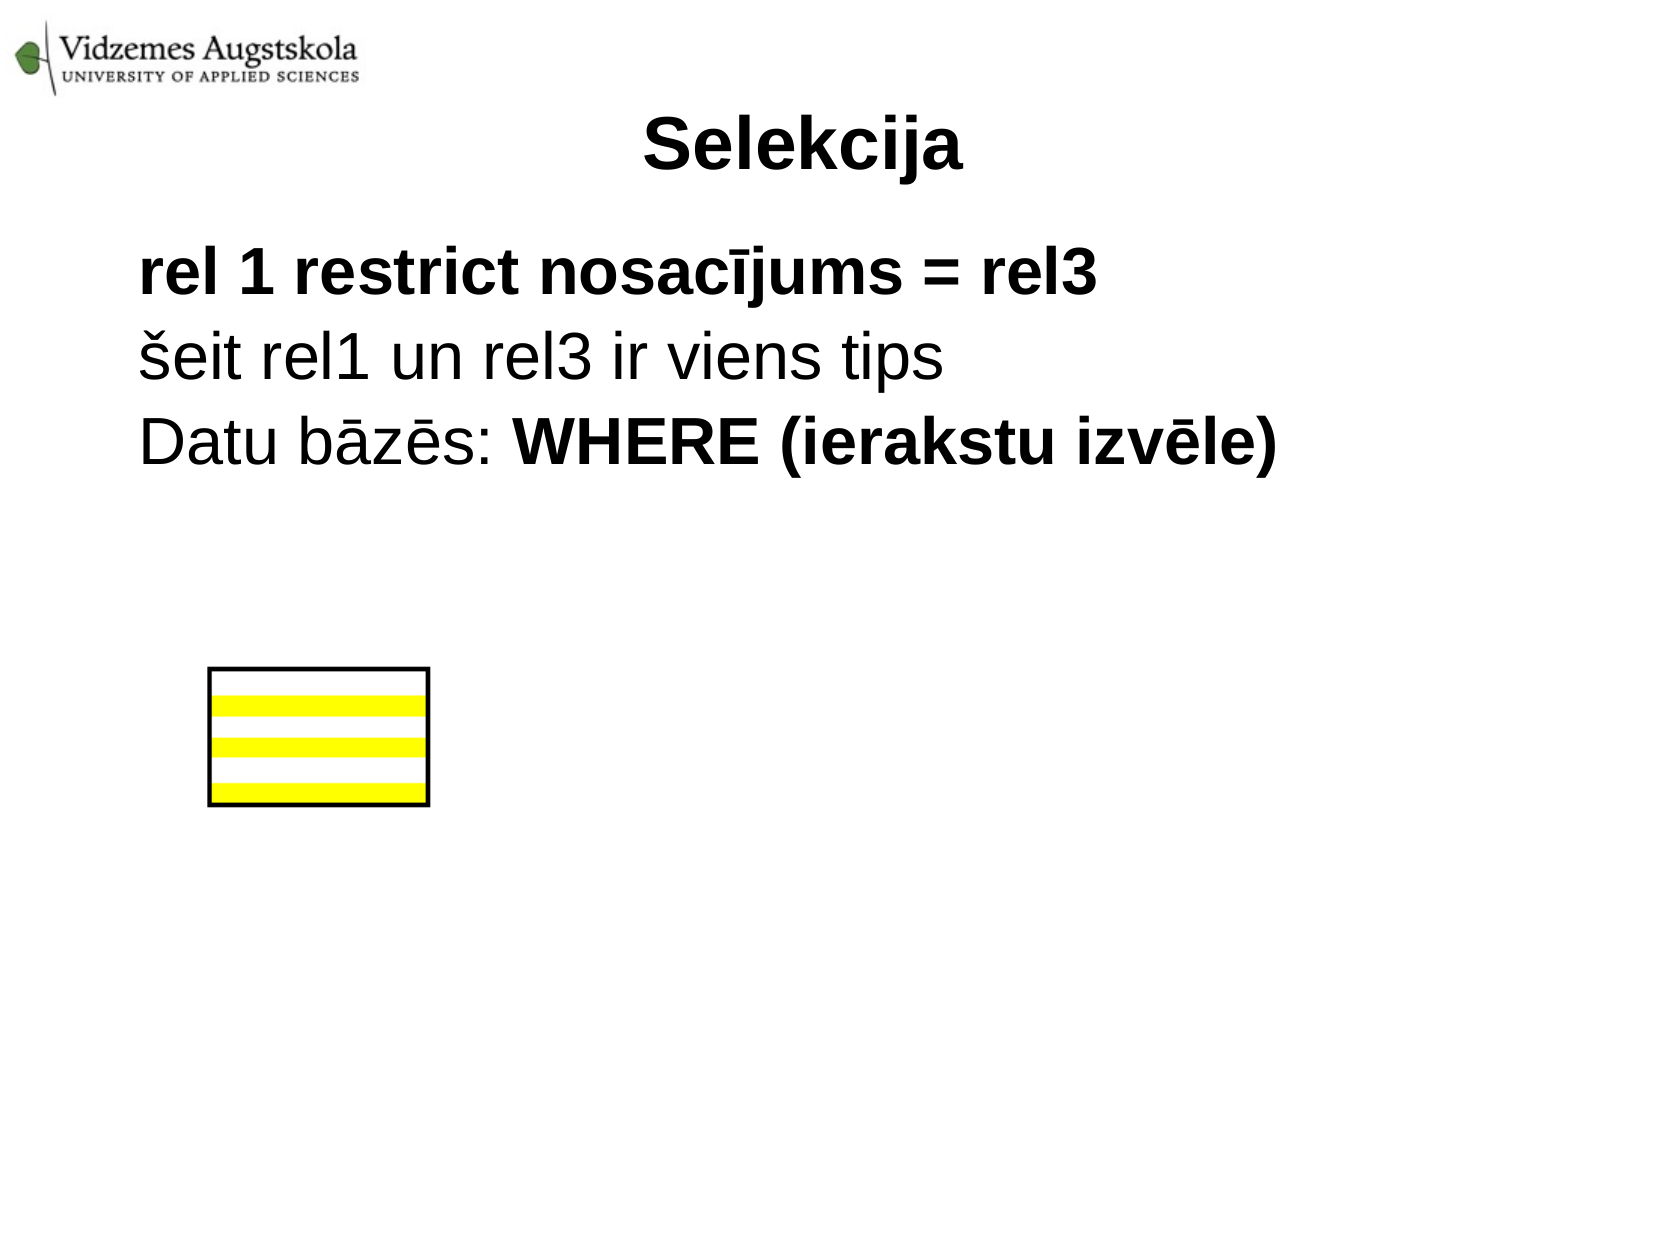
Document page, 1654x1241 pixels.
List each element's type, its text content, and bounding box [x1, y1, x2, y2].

picture [200, 661, 435, 812]
title Selekcija [94, 103, 1512, 188]
picture [5, 2, 368, 113]
list rel 1 restrict nosacījums = rel3 šeit rel1 un rel3 ir viens tips Datu bāzēs: WHERE (ierakstu izvēle) [82, 236, 1569, 1107]
